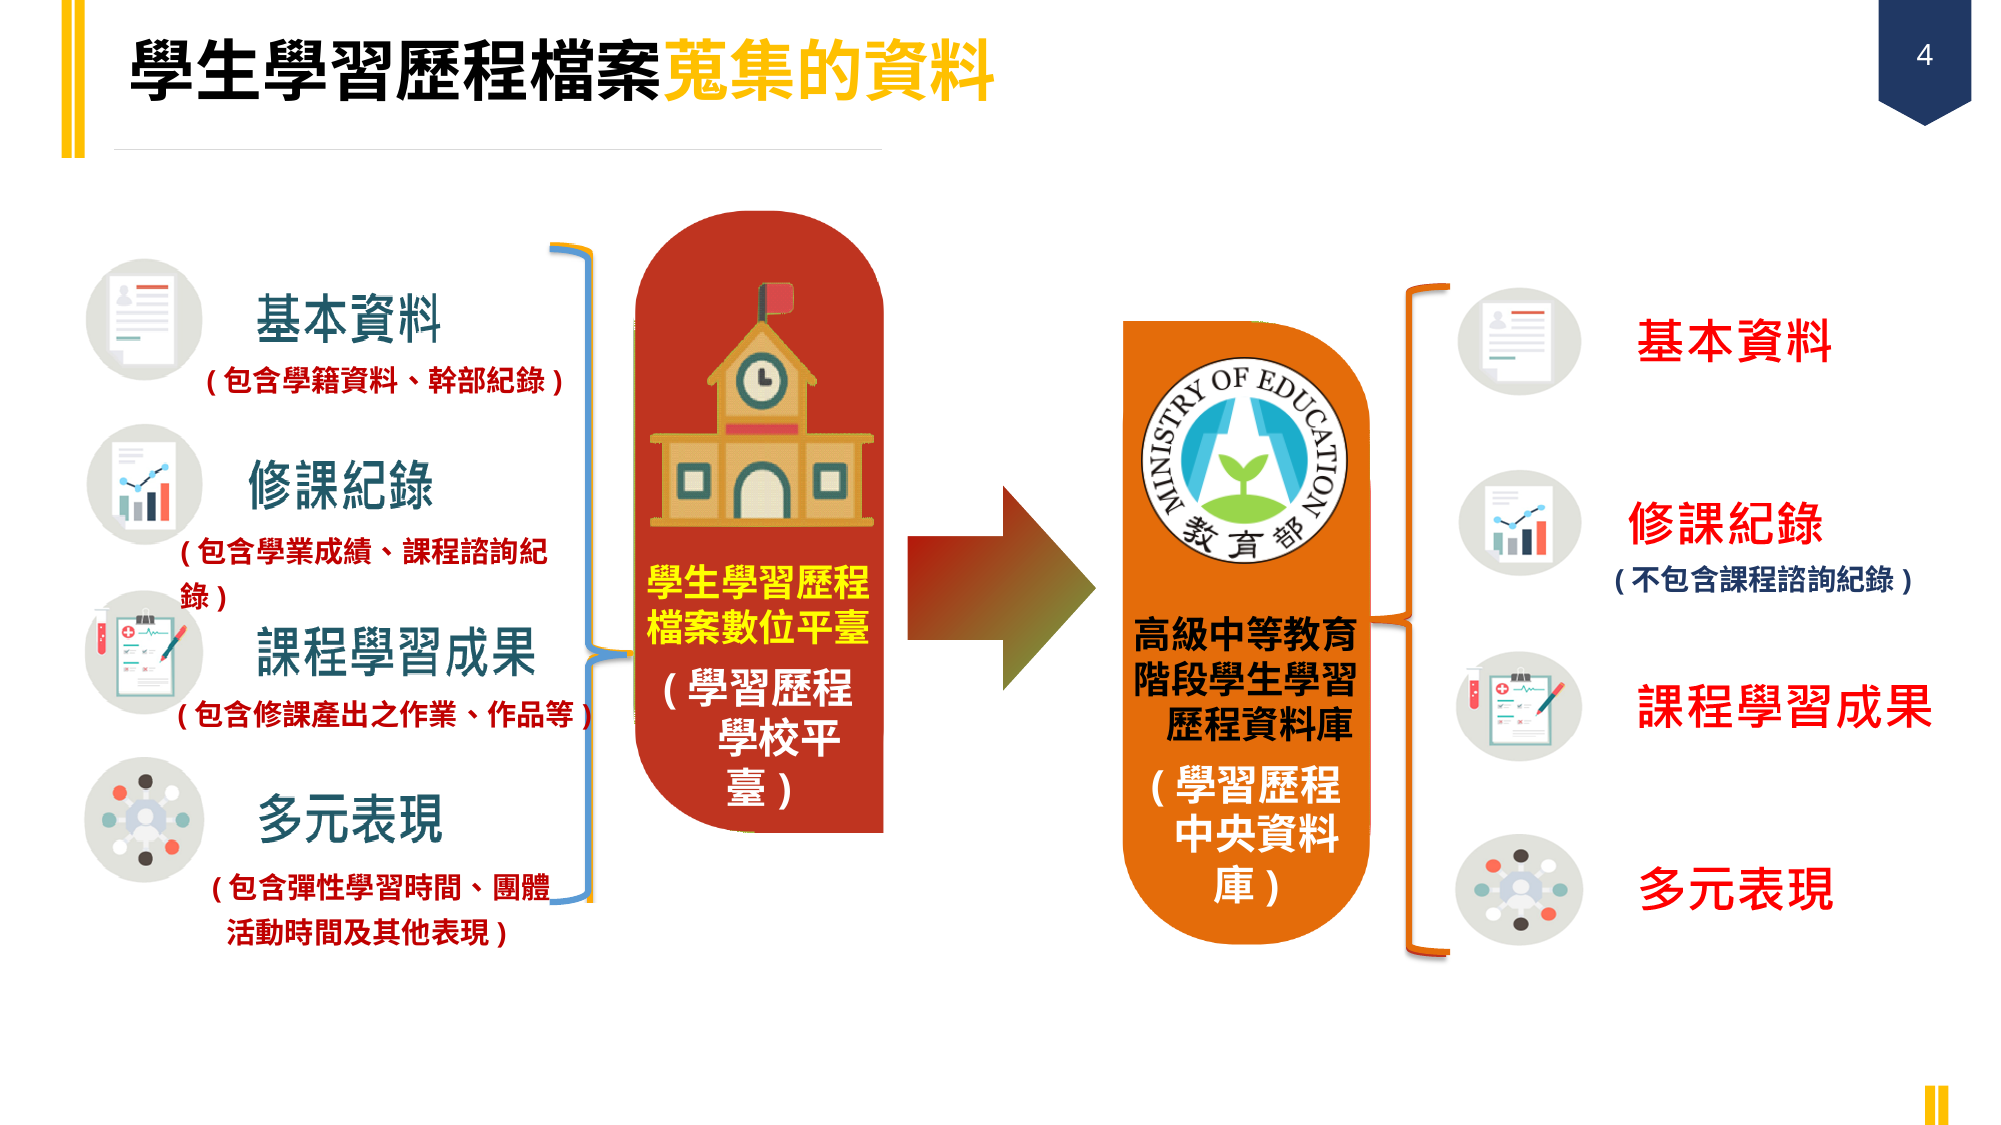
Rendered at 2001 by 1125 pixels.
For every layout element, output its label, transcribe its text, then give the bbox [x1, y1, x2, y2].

picture [1132, 44, 1965, 967]
text_box (包含學業成績、課程諮詢紀錄) [165, 515, 602, 621]
list 學生學習歷程檔案蒐集的資料 [114, 30, 1415, 119]
picture [69, 209, 866, 903]
text_box (包含修課產出之作業、作品等) [162, 678, 607, 739]
chart [633, 209, 886, 834]
text_box [906, 481, 1099, 696]
picture [1141, 357, 1348, 564]
text_box 學生學習歷程檔案數位平臺 (學習歷程 學校平臺) [645, 558, 873, 812]
text_box (包含學籍資料、幹部紀錄) [191, 344, 578, 405]
text_box (包含彈性學習時間、團體活動時間及其他表現) [197, 851, 574, 958]
text_box 高級中等教育階段學生學習 歷程資料庫 (學習歷程 中央資料庫) [1122, 610, 1370, 909]
chart [1120, 319, 1370, 946]
